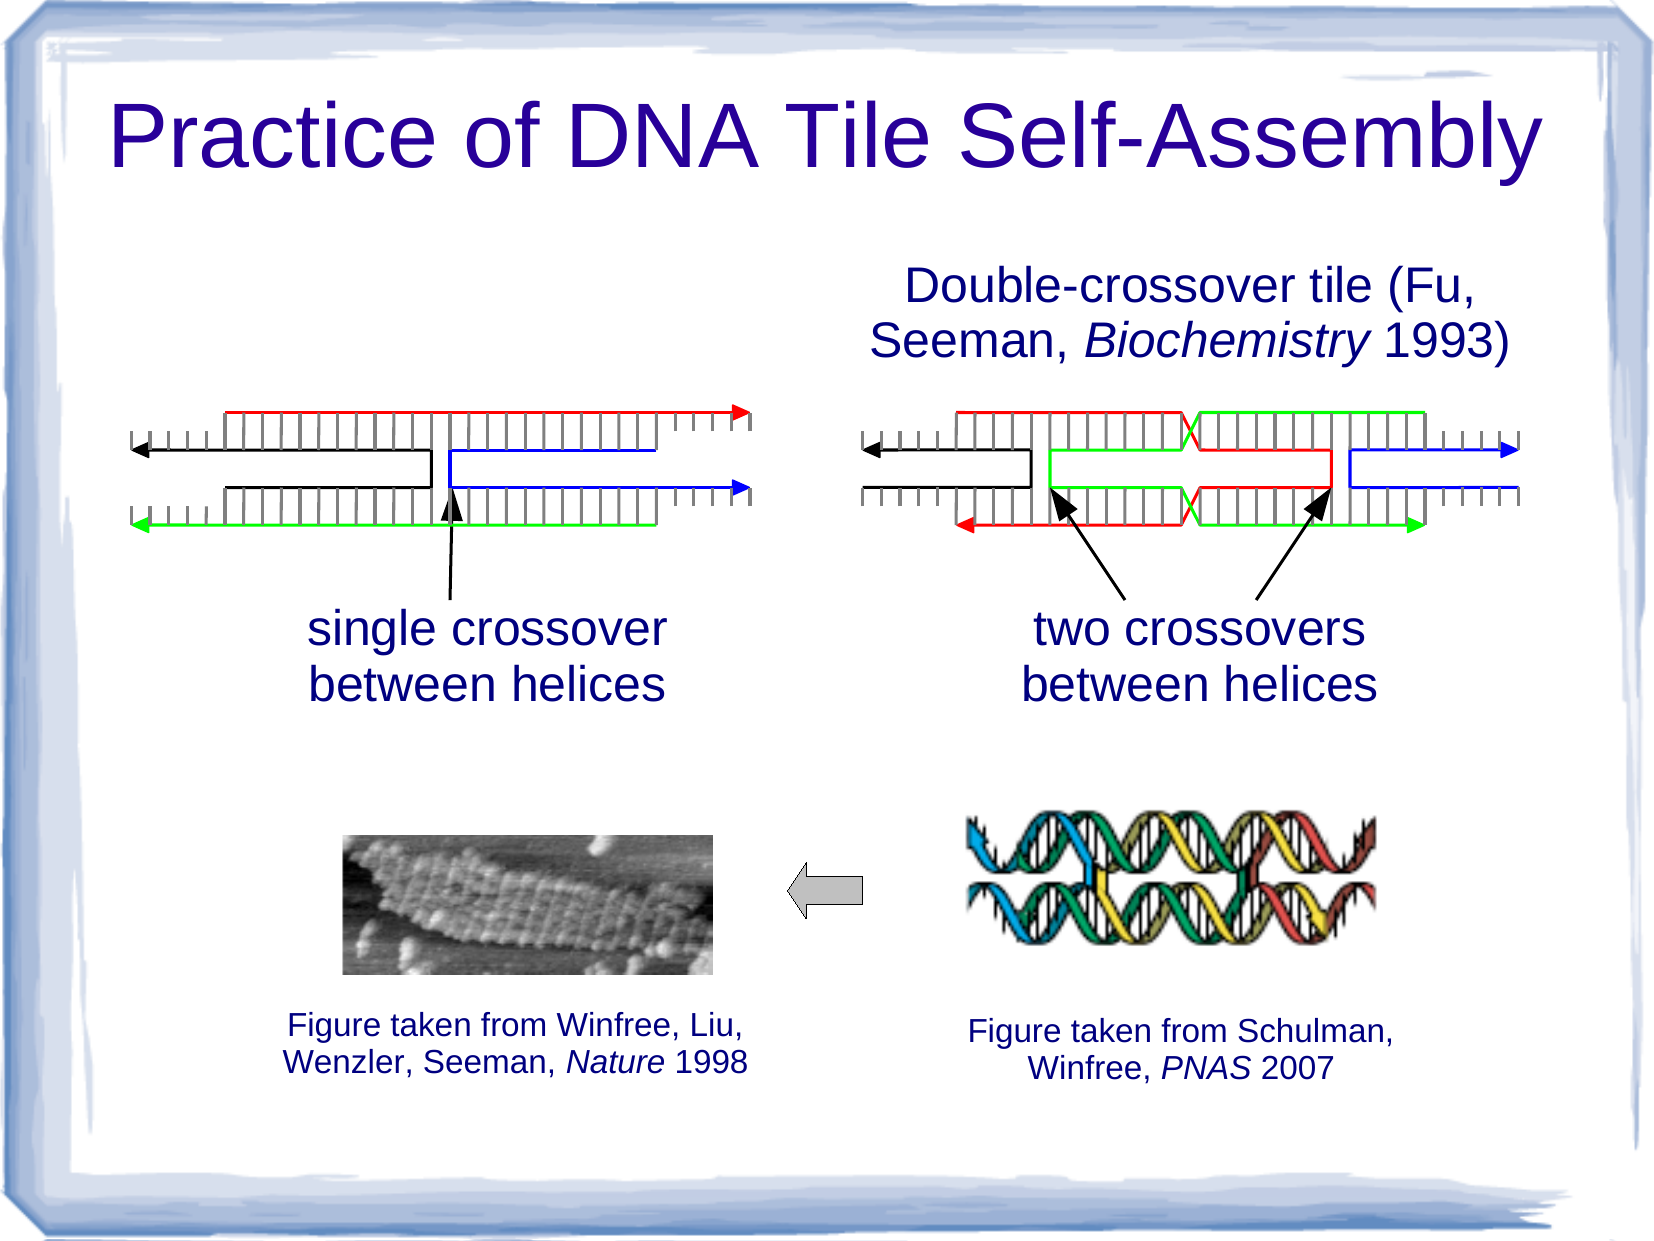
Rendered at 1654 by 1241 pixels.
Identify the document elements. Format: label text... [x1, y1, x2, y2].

picture [0, 0, 1654, 1241]
list Figure taken from Schulman, Winfree, PNAS 2007 [956, 1012, 1407, 1094]
title Practice of DNA Tile Self-Assembly [82, 31, 1571, 239]
list two crossovers between helices [974, 600, 1425, 712]
list Double-crossover tile (Fu, Seeman, Biochemistry 1993) [825, 256, 1557, 376]
list single crossover between helices [262, 600, 713, 712]
list Figure taken from Winfree, Liu, Wenzler, Seeman, Nature 1998 [262, 1006, 769, 1088]
text_box [787, 862, 863, 919]
